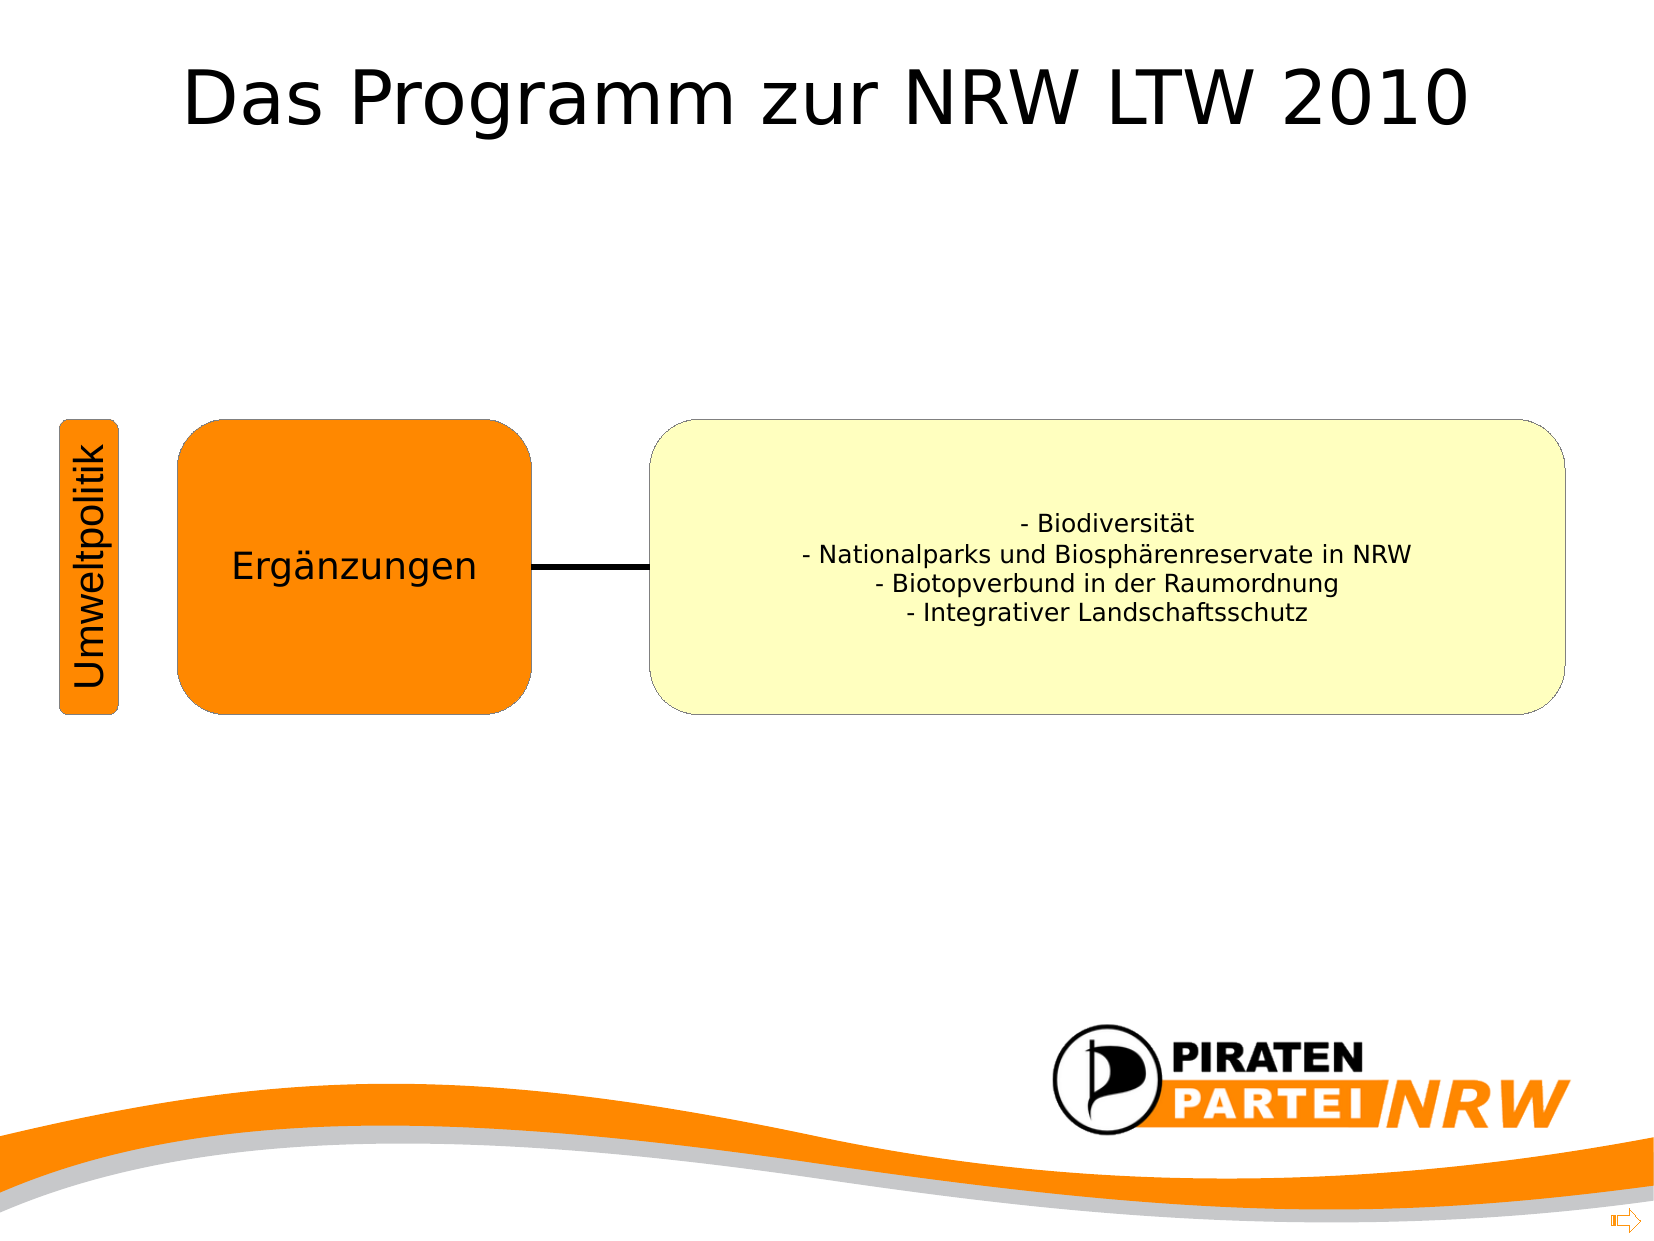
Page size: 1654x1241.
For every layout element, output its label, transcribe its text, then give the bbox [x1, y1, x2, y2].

picture [1045, 1021, 1579, 1140]
text_box Umweltpolitik [59, 419, 119, 715]
title Das Programm zur NRW LTW 2010 [82, 0, 1571, 352]
text_box Ergänzungen [177, 419, 532, 715]
text_box - ﻿Biodiversität - Nationalparks und Biosphärenreservate in NRW - Biotopverbund in der Raumordnung - Integrativer Landschaftsschutz [649, 419, 1566, 715]
